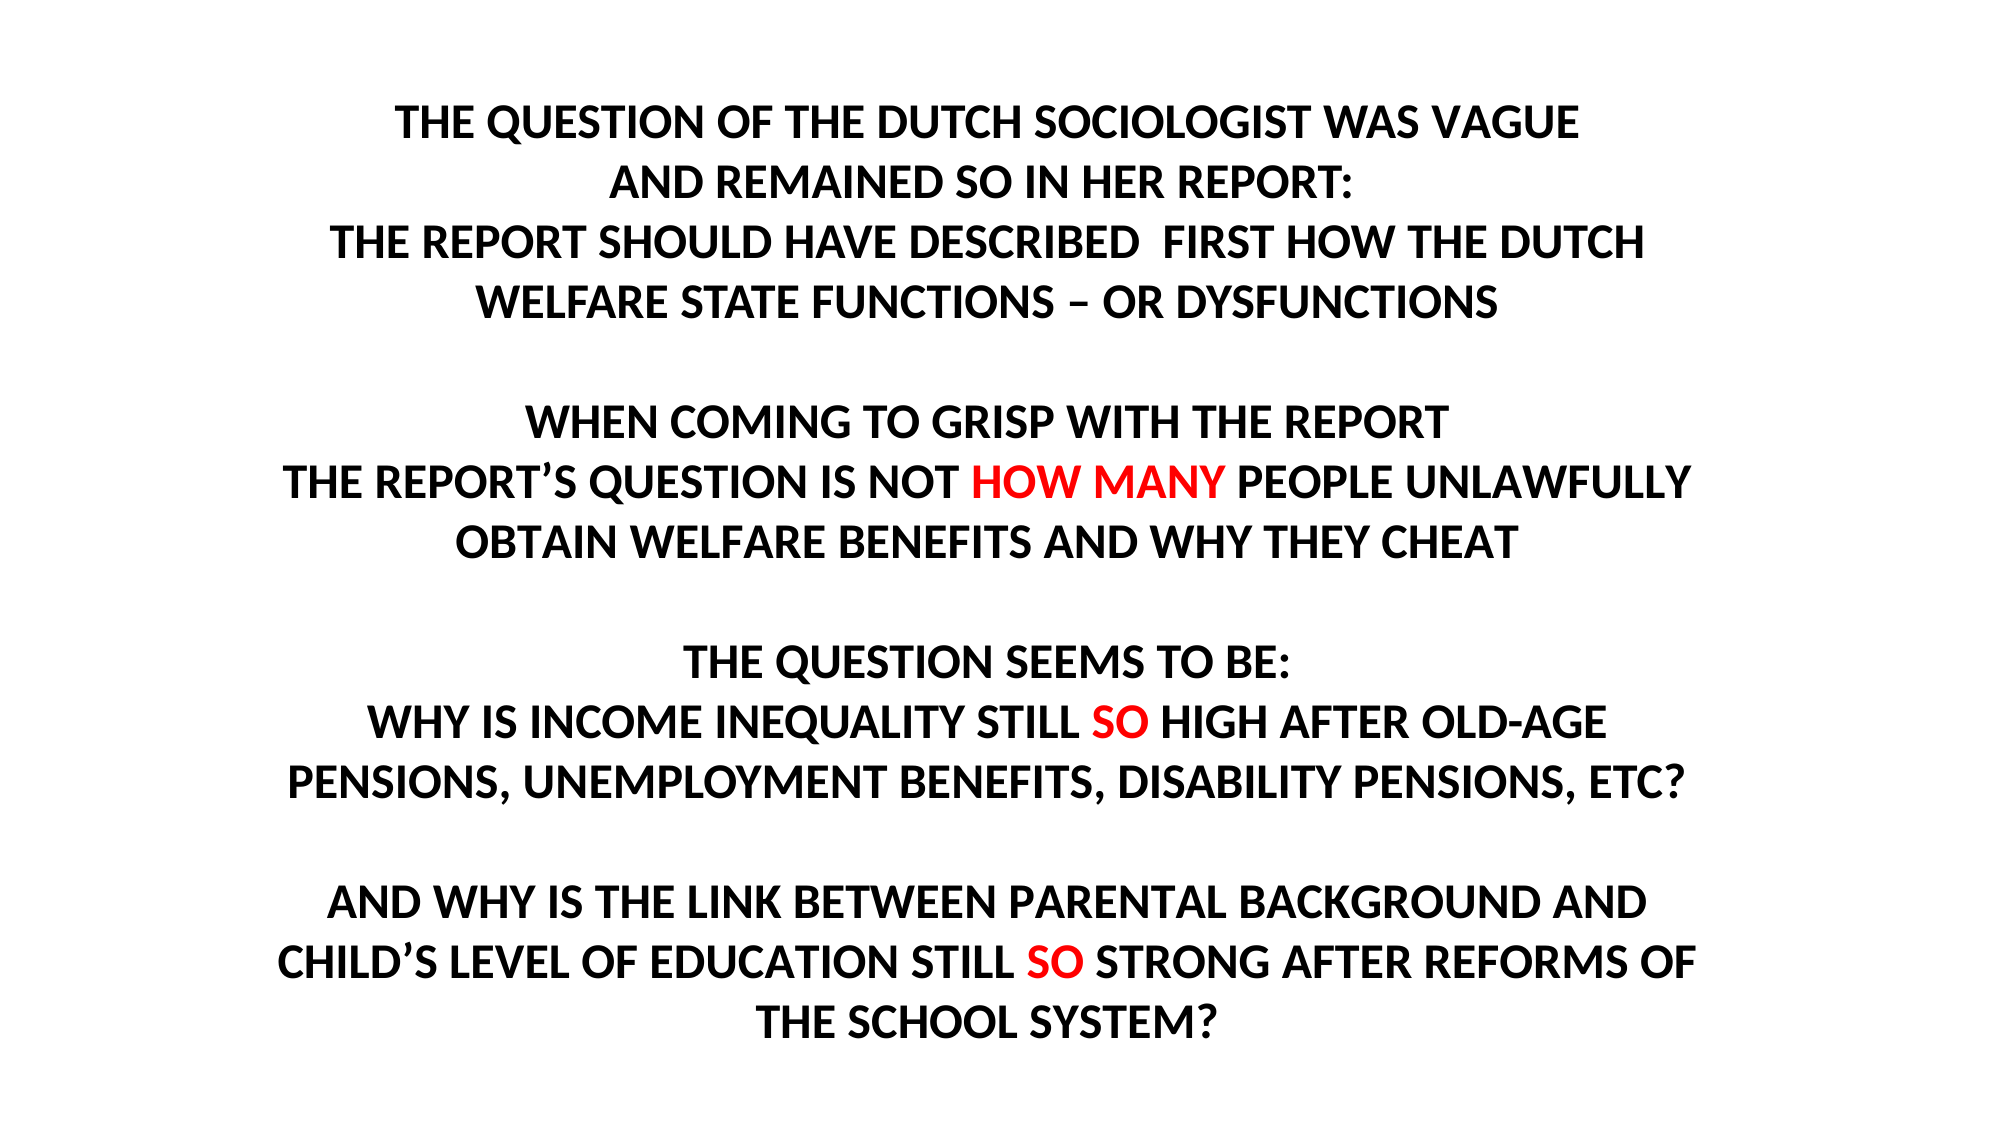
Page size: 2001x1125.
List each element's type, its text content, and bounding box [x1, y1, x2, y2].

text_box THE QUESTION OF THE DUTCH SOCIOLOGIST WAS VAGUE AND REMAINED SO IN HER REPORT: THE REPORT SHOULD HAVE DESCRIBED FIRST HOW THE DUTCH WELFARE STATE FUNCTIONS – OR DYSFUNCTIONS WHEN COMING TO GRISP WITH THE REPORT THE REPORT’S QUESTION IS NOT HOW MANY PEOPLE UNLAWFULLY OBTAIN WELFARE BENEFITS AND WHY THEY CHEAT THE QUESTION SEEMS TO BE: WHY IS INCOME INEQUALITY STILL SO HIGH AFTER OLD-AGE PENSIONS, UNEMPLOYMENT BENEFITS, DISABILITY PENSIONS, ETC? AND WHY IS THE LINK BETWEEN PARENTAL BACKGROUND AND CHILD’S LEVEL OF EDUCATION STILL SO STRONG AFTER REFORMS OF THE SCHOOL SYSTEM? [262, 36, 1744, 1067]
